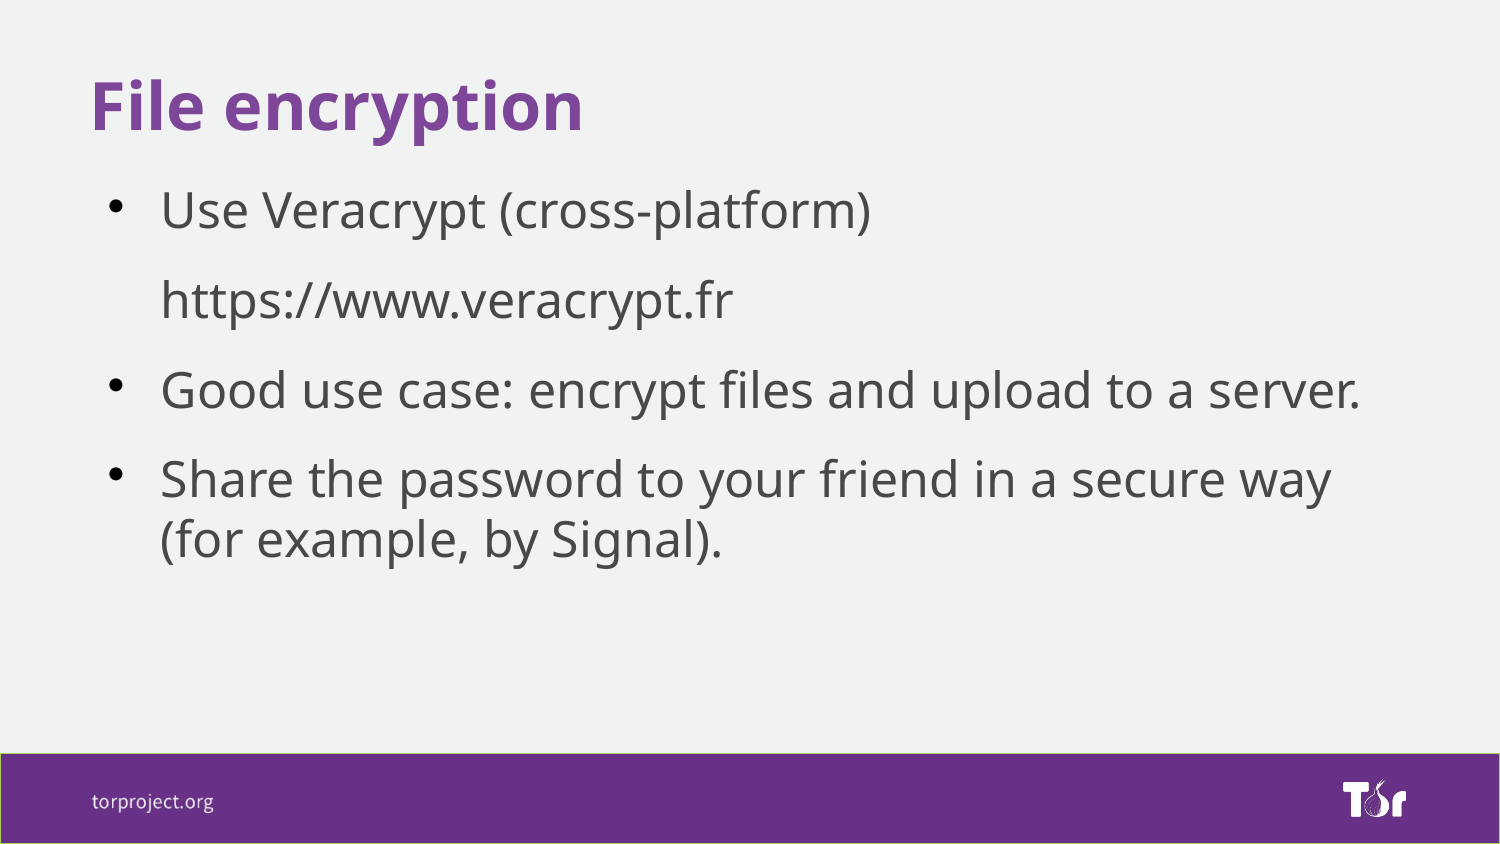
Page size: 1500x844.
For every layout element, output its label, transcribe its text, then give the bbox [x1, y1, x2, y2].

text_box Use Veracrypt (cross-platform) https://www.veracrypt.fr Good use case: encrypt files and upload to a server. Share the password to your friend in a secure way (for example, by Signal). [74, 171, 1425, 729]
text_box File encryption [74, 33, 1425, 171]
picture [1343, 778, 1406, 817]
picture [75, 780, 604, 821]
